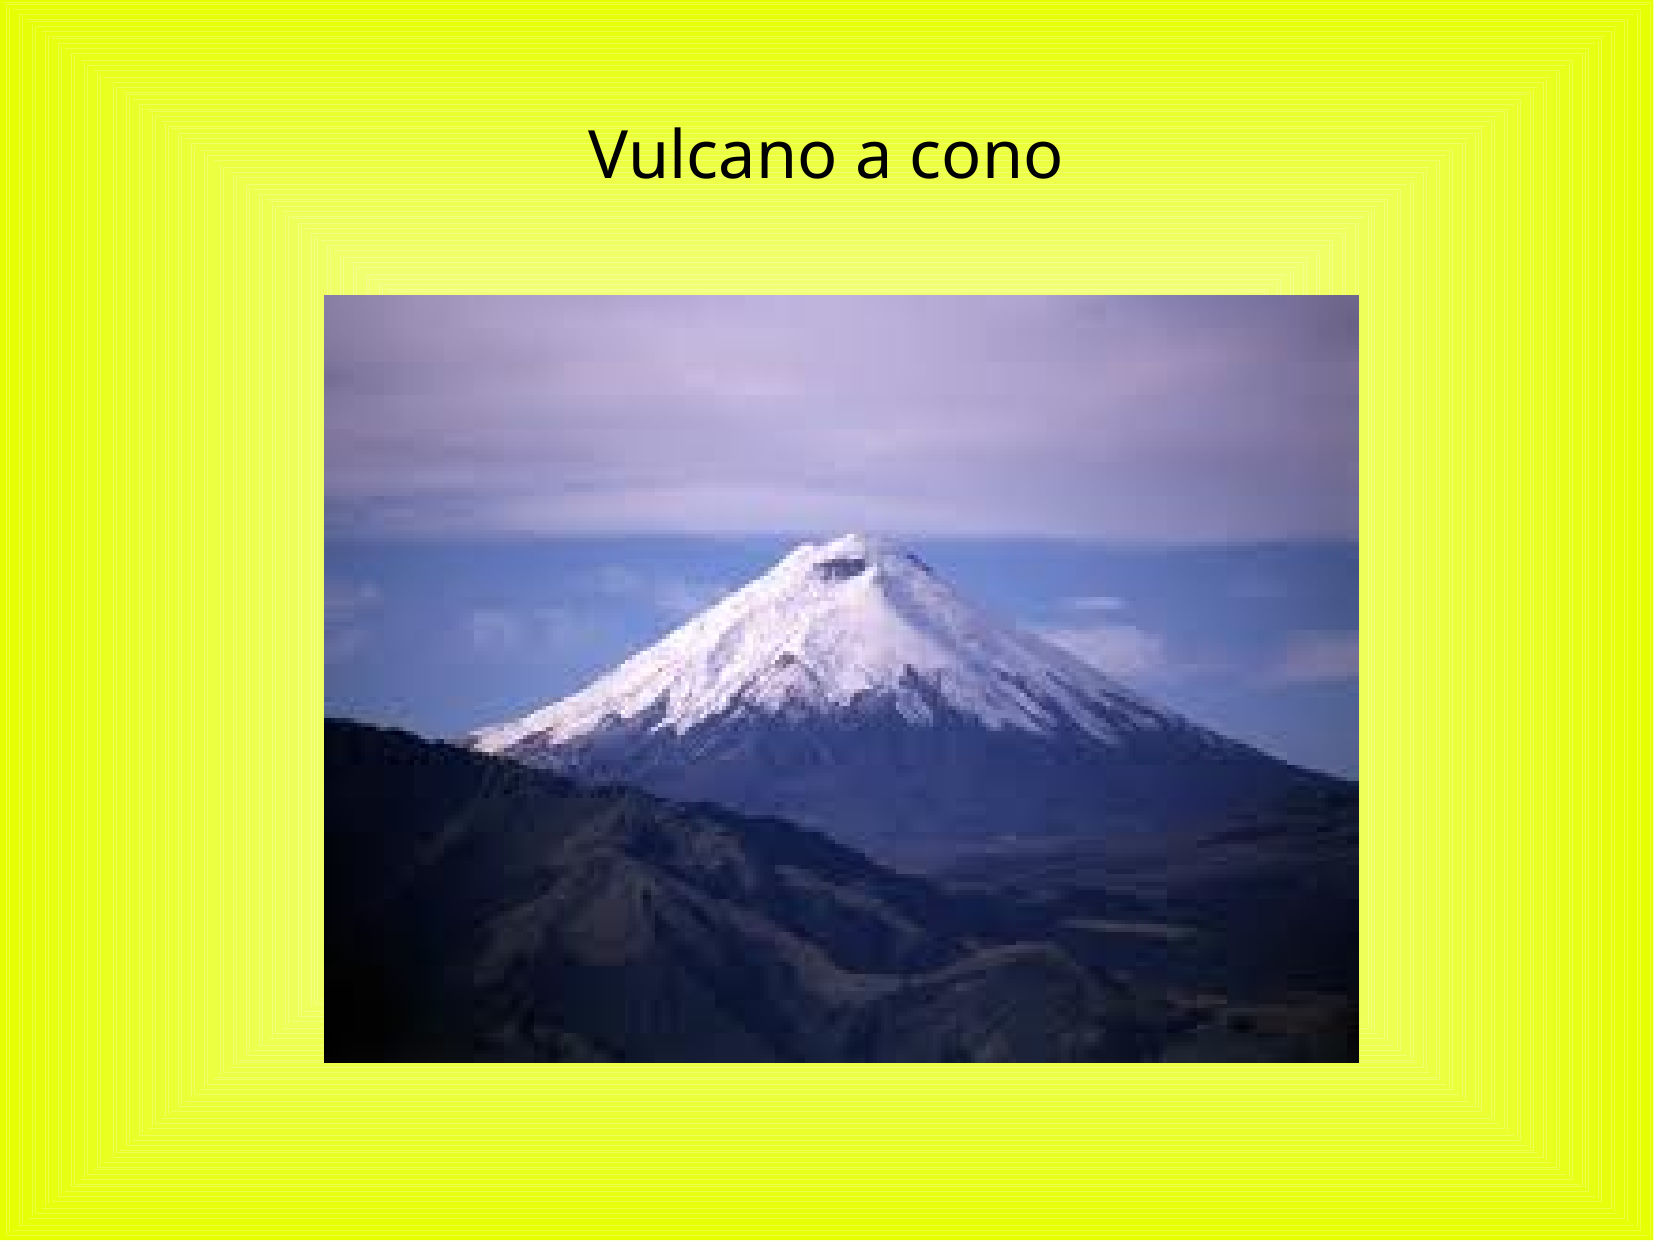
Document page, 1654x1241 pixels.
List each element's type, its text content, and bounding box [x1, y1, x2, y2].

title Vulcano a cono [82, 49, 1571, 257]
picture [324, 295, 1359, 1063]
